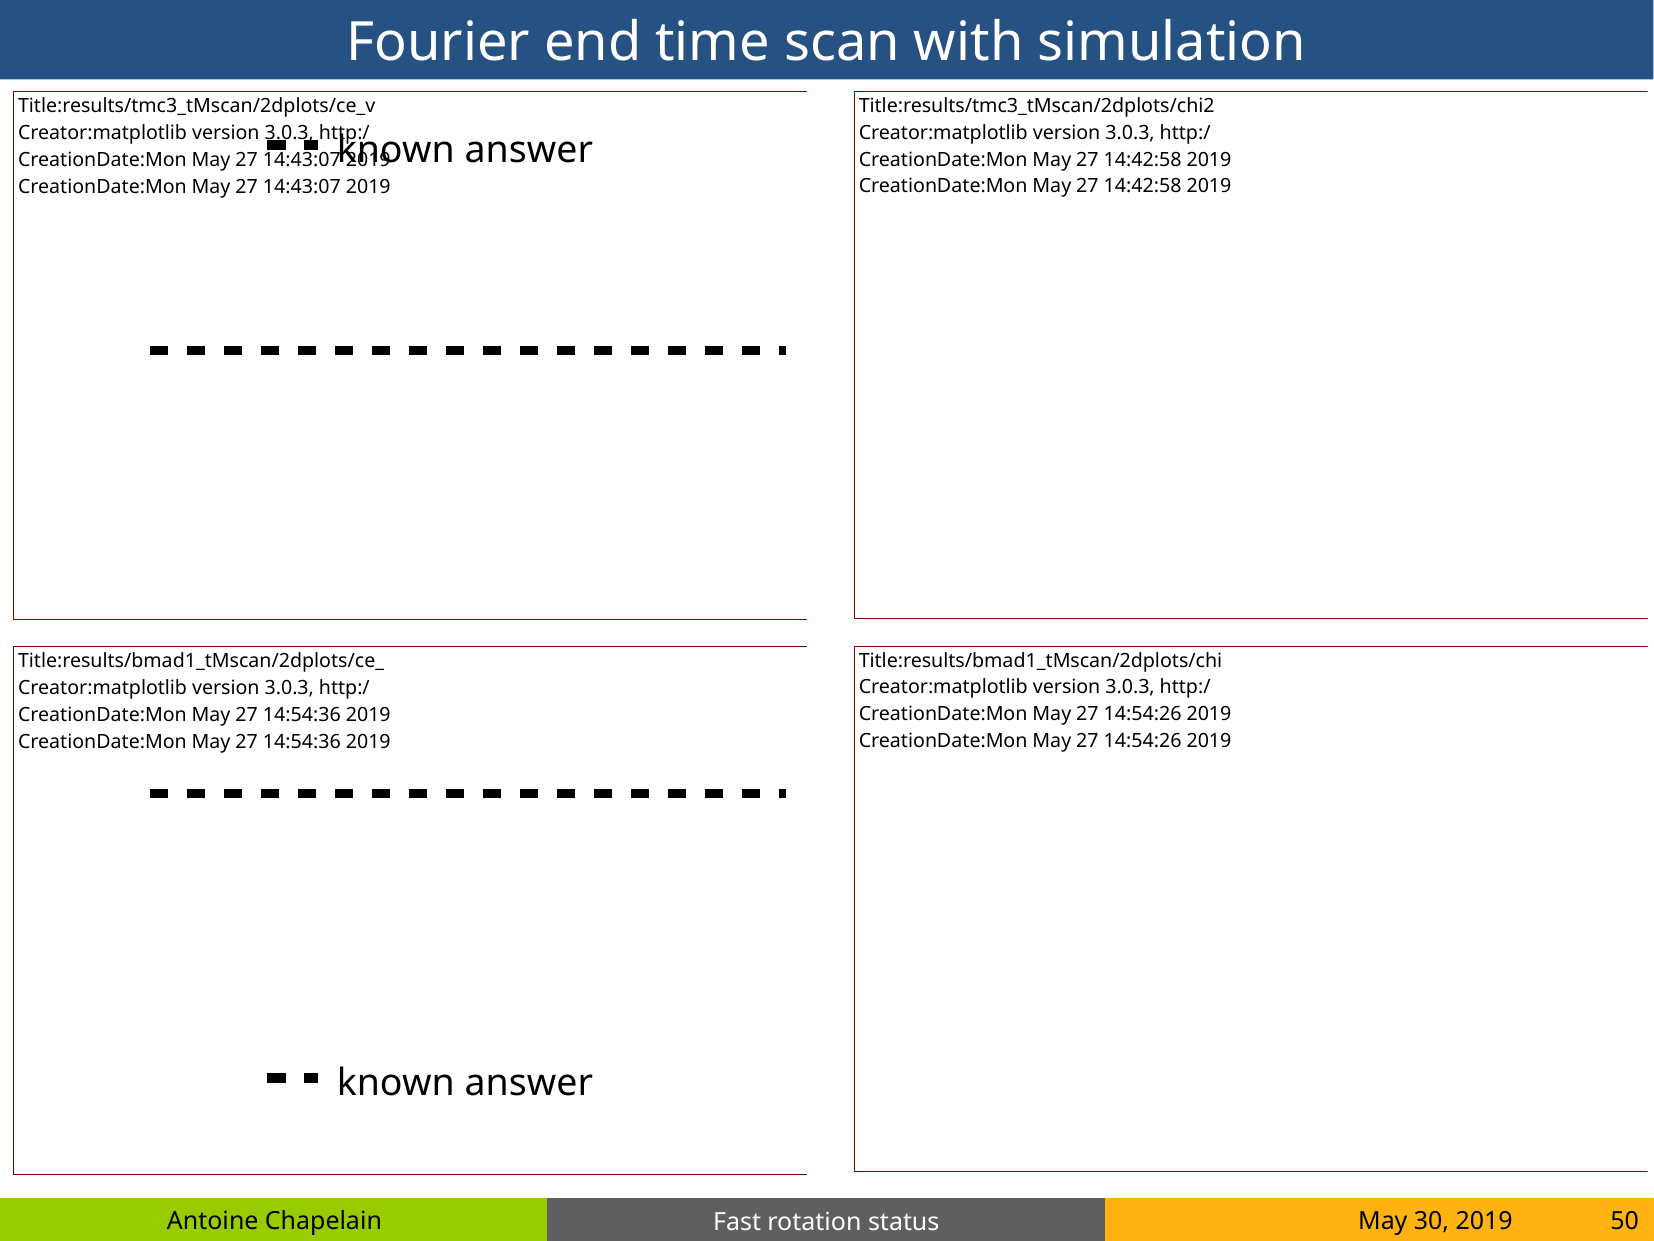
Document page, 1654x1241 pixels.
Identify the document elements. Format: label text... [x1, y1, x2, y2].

picture [11, 90, 807, 620]
picture [852, 90, 1648, 619]
text_box known answer [150, 115, 781, 174]
text_box known answer [150, 1048, 781, 1107]
picture [11, 645, 807, 1175]
picture [852, 645, 1648, 1172]
title Fourier end time scan with simulation [0, 0, 1654, 80]
